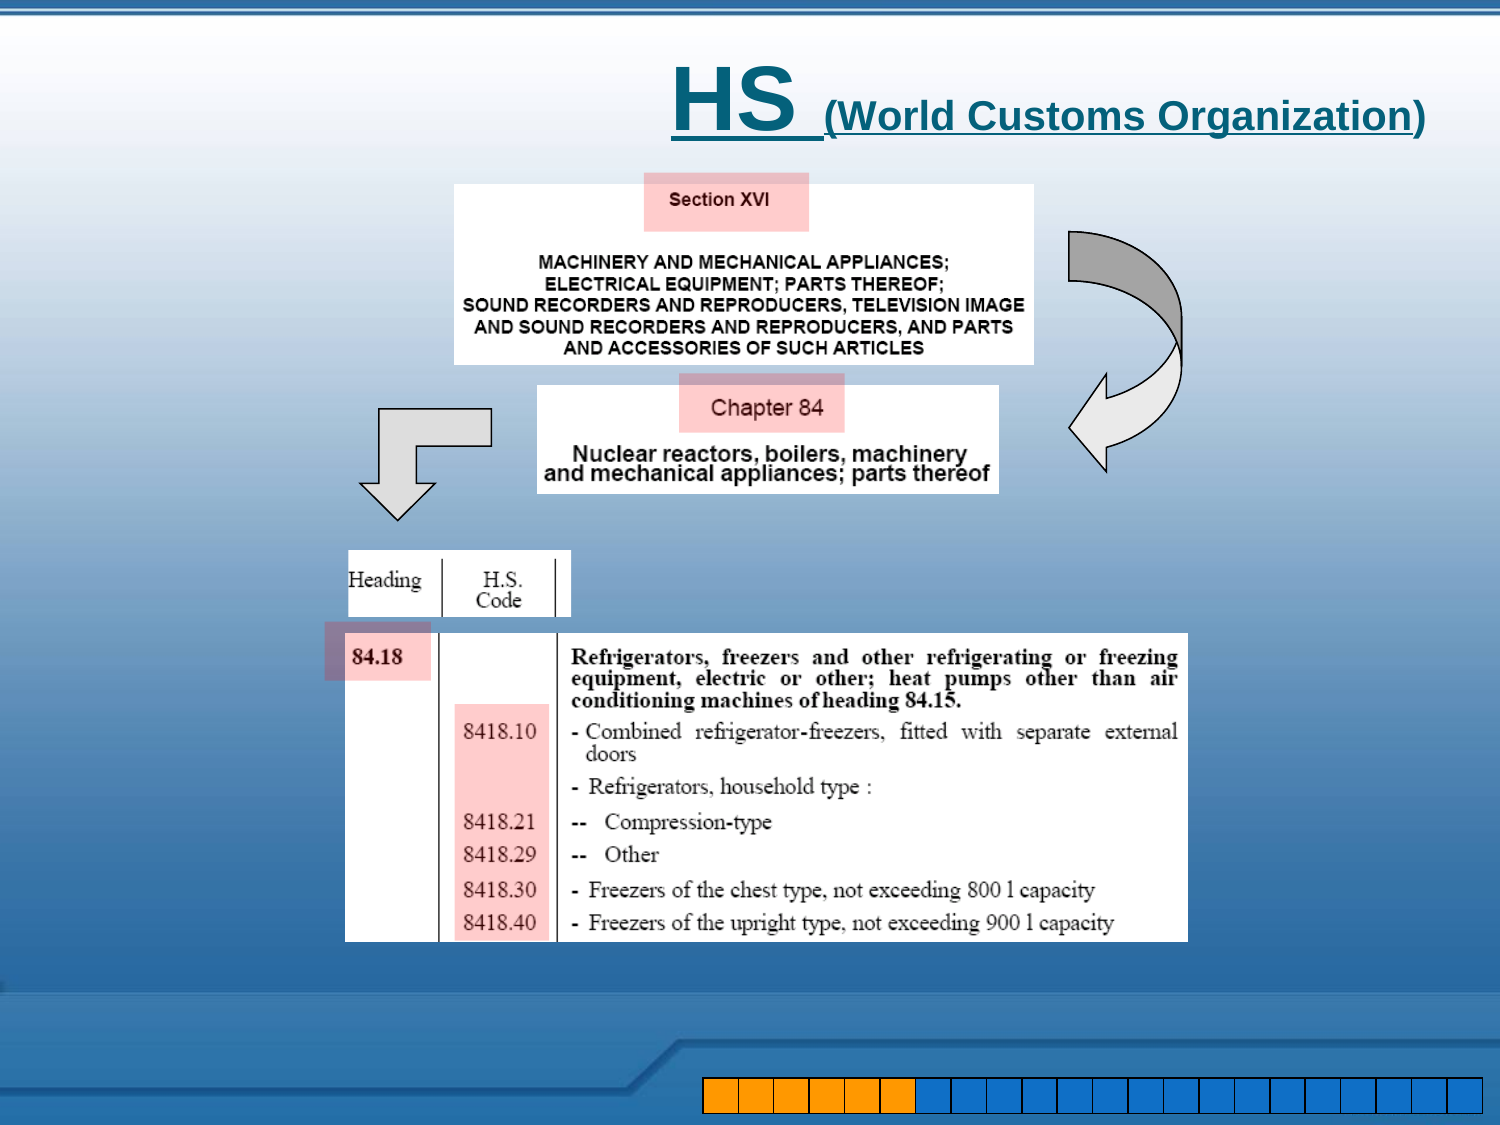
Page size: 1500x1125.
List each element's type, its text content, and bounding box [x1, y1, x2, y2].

text_box HS (World Customs Organization) [41, 0, 1427, 149]
picture [0, 0, 1500, 1125]
text_box [360, 408, 492, 521]
text_box [324, 621, 431, 681]
text_box [454, 704, 550, 941]
text_box [702, 1077, 1483, 1114]
text_box [1068, 231, 1182, 472]
text_box [679, 373, 845, 433]
text_box [643, 172, 810, 232]
